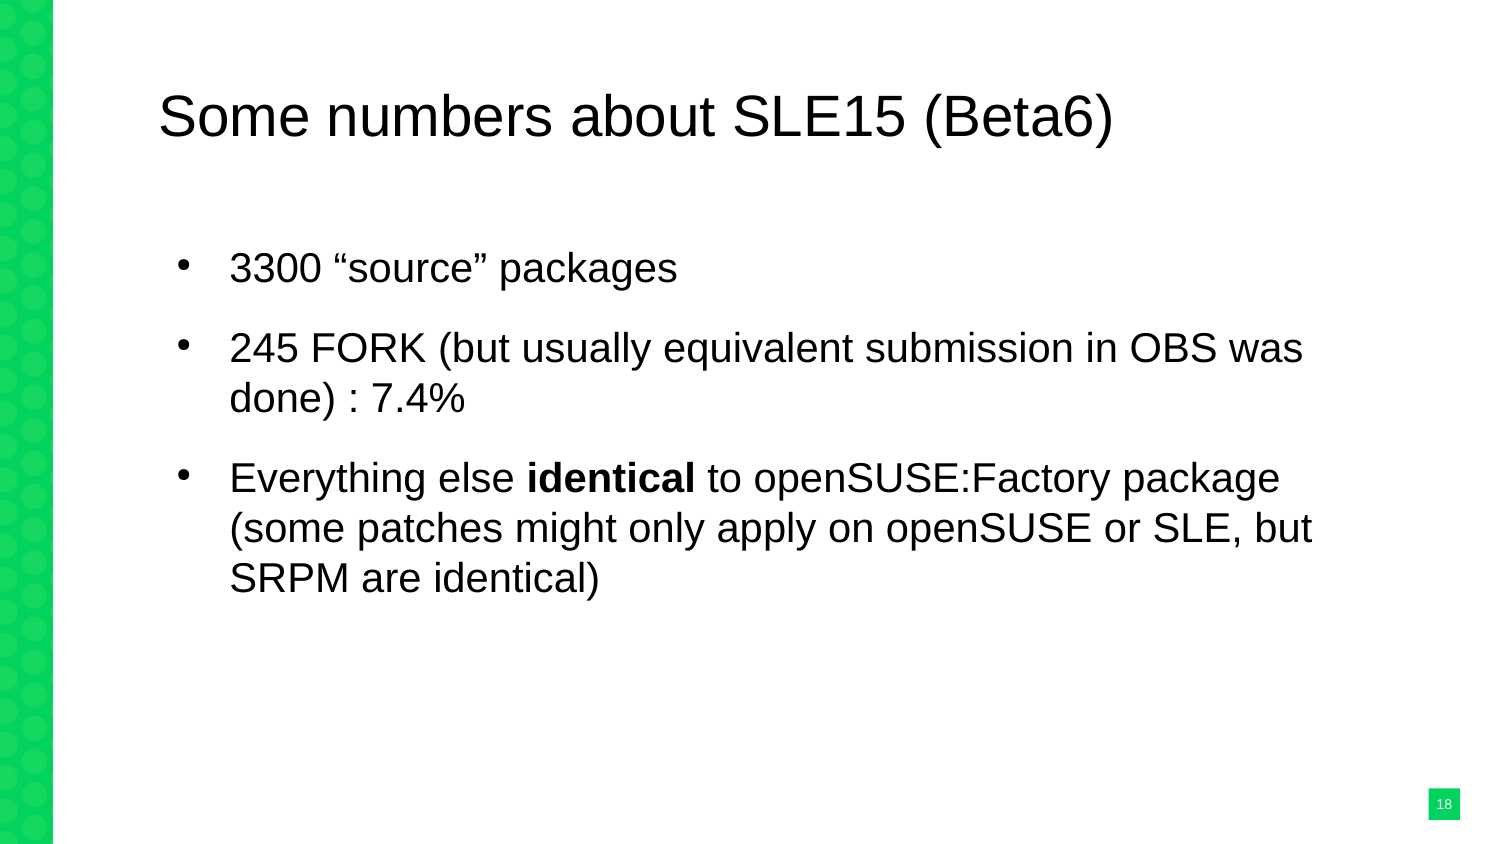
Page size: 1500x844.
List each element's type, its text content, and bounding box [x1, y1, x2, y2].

list 3300 “source” packages 245 FORK (but usually equivalent submission in OBS was done) : 7.4% Everything else identical to openSUSE:Factory package (some patches might only apply on openSUSE or SLE, but SRPM are identical) [143, 154, 1397, 766]
picture [0, 0, 61, 844]
text_box <numéro> [1428, 788, 1461, 820]
title Some numbers about SLE15 (Beta6) [143, 70, 1397, 135]
